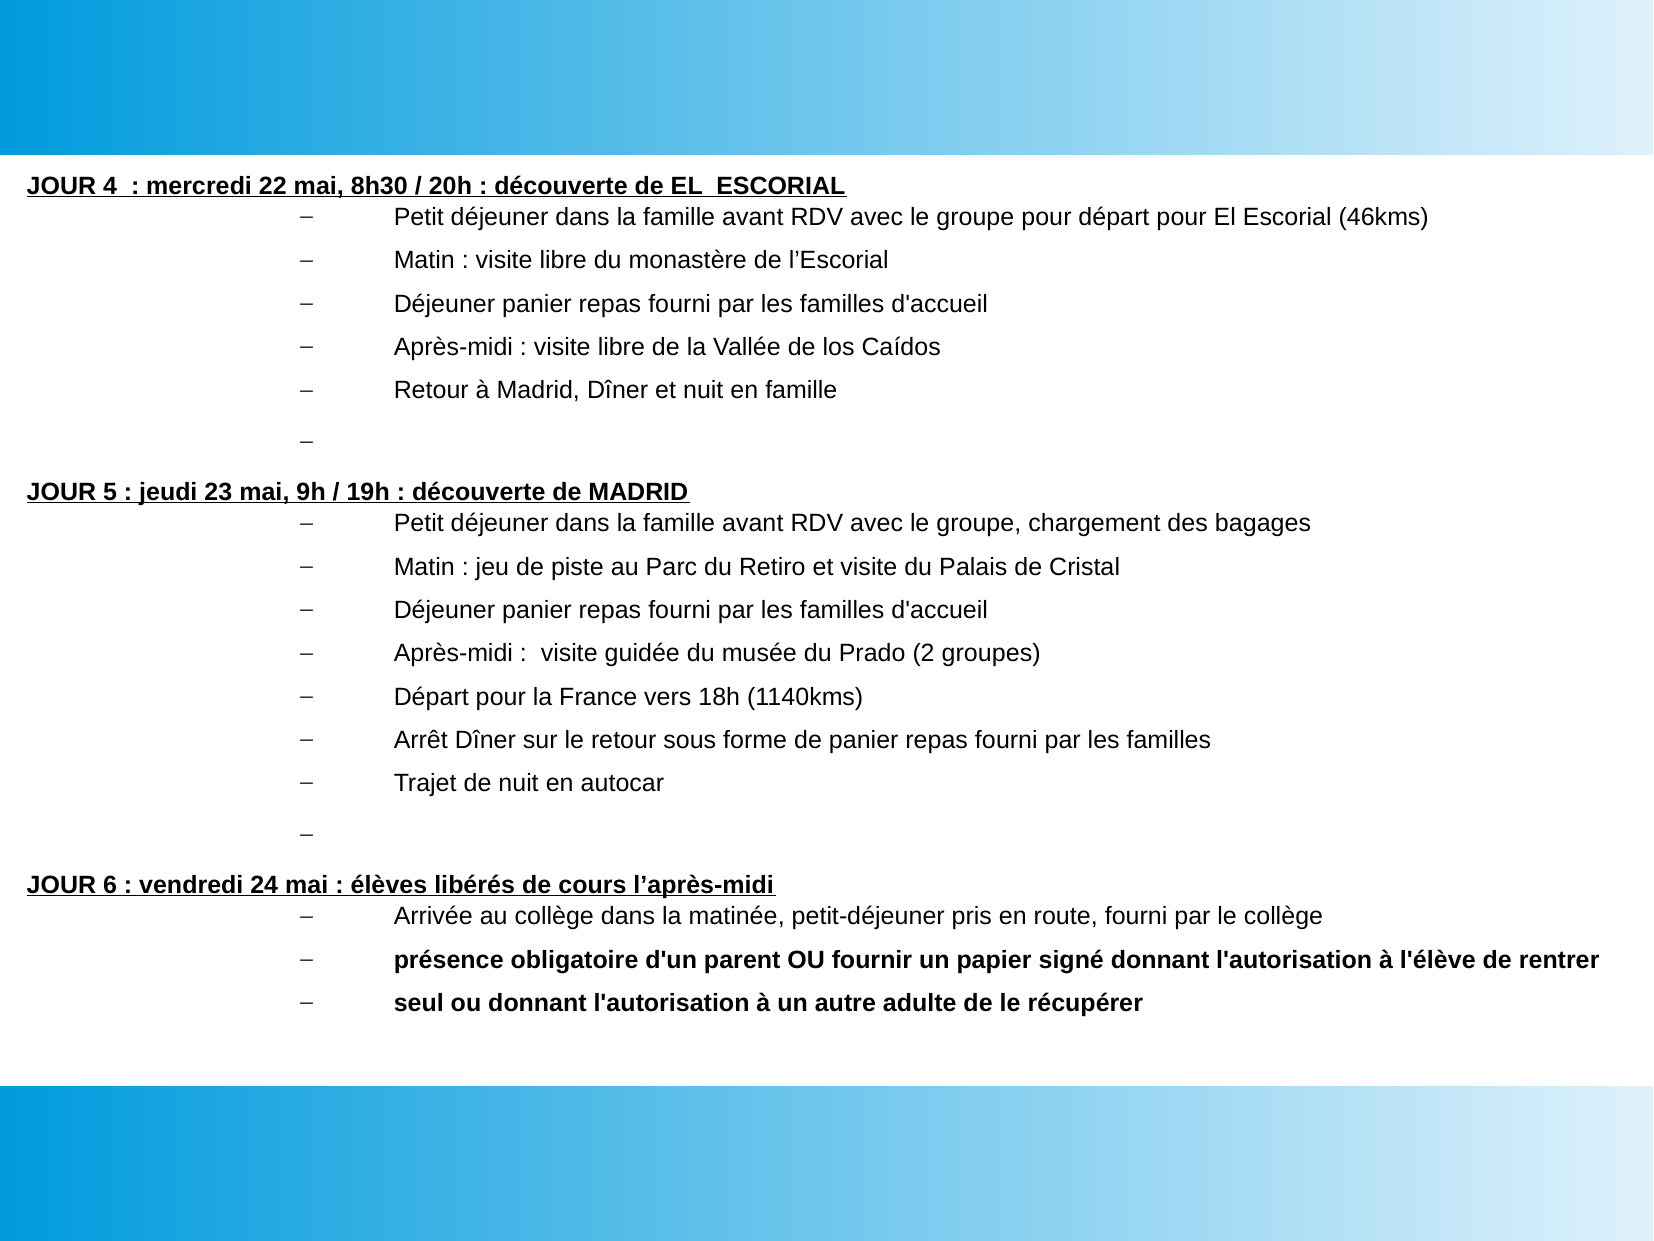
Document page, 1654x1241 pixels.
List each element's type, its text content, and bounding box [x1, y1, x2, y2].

text_box JOUR 4 : mercredi 22 mai, 8h30 / 20h : découverte de EL ESCORIAL Petit déjeuner dans la famille avant RDV avec le groupe pour départ pour El Escorial (46kms) Matin : visite libre du monastère de l’Escorial Déjeuner panier repas fourni par les familles d'accueil Après-midi : visite libre de la Vallée de los Caídos Retour à Madrid, Dîner et nuit en famille JOUR 5 : jeudi 23 mai, 9h / 19h : découverte de MADRID Petit déjeuner dans la famille avant RDV avec le groupe, chargement des bagages Matin : jeu de piste au Parc du Retiro et visite du Palais de Cristal Déjeuner panier repas fourni par les familles d'accueil Après-midi : visite guidée du musée du Prado (2 groupes) Départ pour la France vers 18h (1140kms) Arrêt Dîner sur le retour sous forme de panier repas fourni par les familles Trajet de nuit en autocar JOUR 6 : vendredi 24 mai : élèves libérés de cours l’après-midi Arrivée au collège dans la matinée, petit-déjeuner pris en route, fourni par le collège présence obligatoire d'un parent OU fournir un papier signé donnant l'autorisation à l'élève de rentrer seul ou donnant l'autorisation à un autre adulte de le récupérer [0, 118, 1654, 1052]
